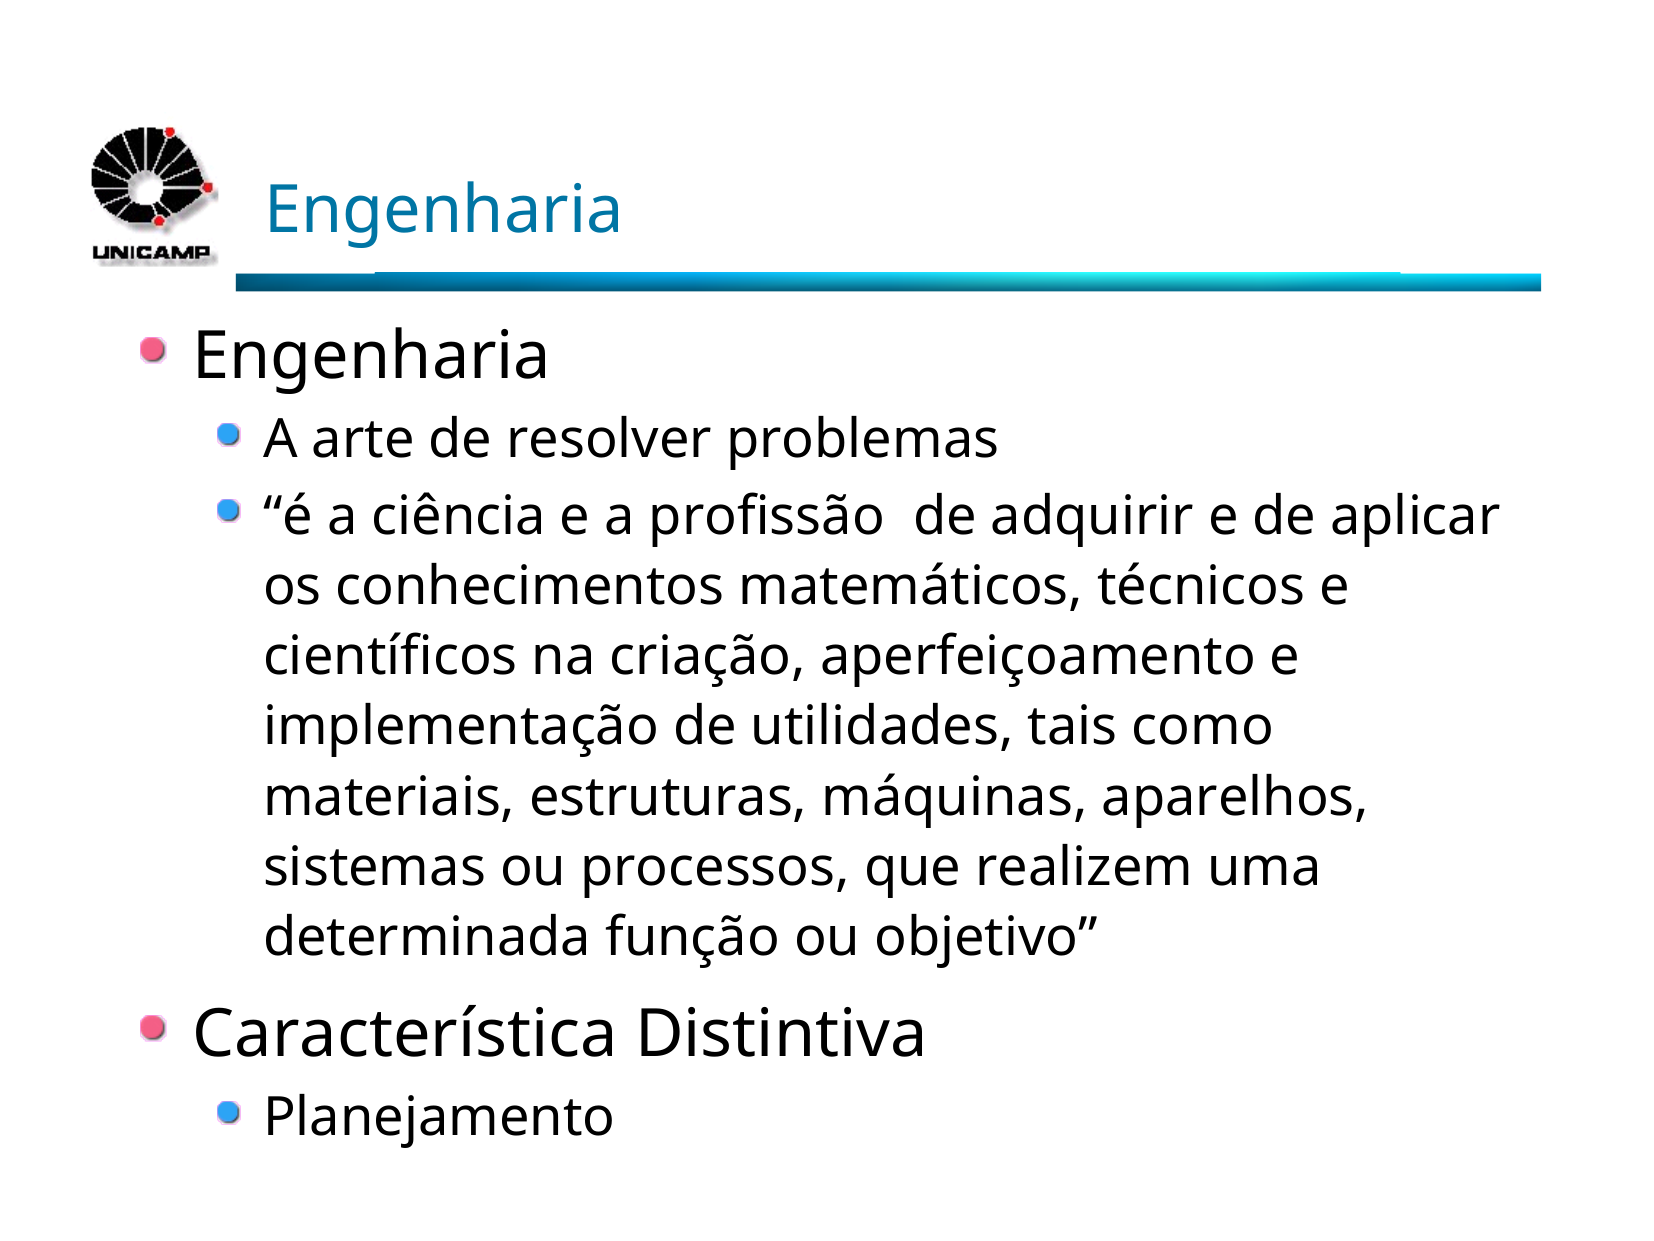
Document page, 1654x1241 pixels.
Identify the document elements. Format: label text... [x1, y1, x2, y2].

title Engenharia [264, 57, 1534, 250]
picture [125, 272, 1654, 295]
list Engenharia A arte de resolver problemas “é a ciência e a profissão de adquirir e de aplicar os conhecimentos matemáticos, técnicos e científicos na criação, aperfeiçoamento e implementação de utilidades, tais como materiais, estruturas, máquinas, aparelhos, sistemas ou processos, que realizem uma determinada função ou objetivo” Característica Distintiva Planejamento [121, 309, 1534, 1167]
